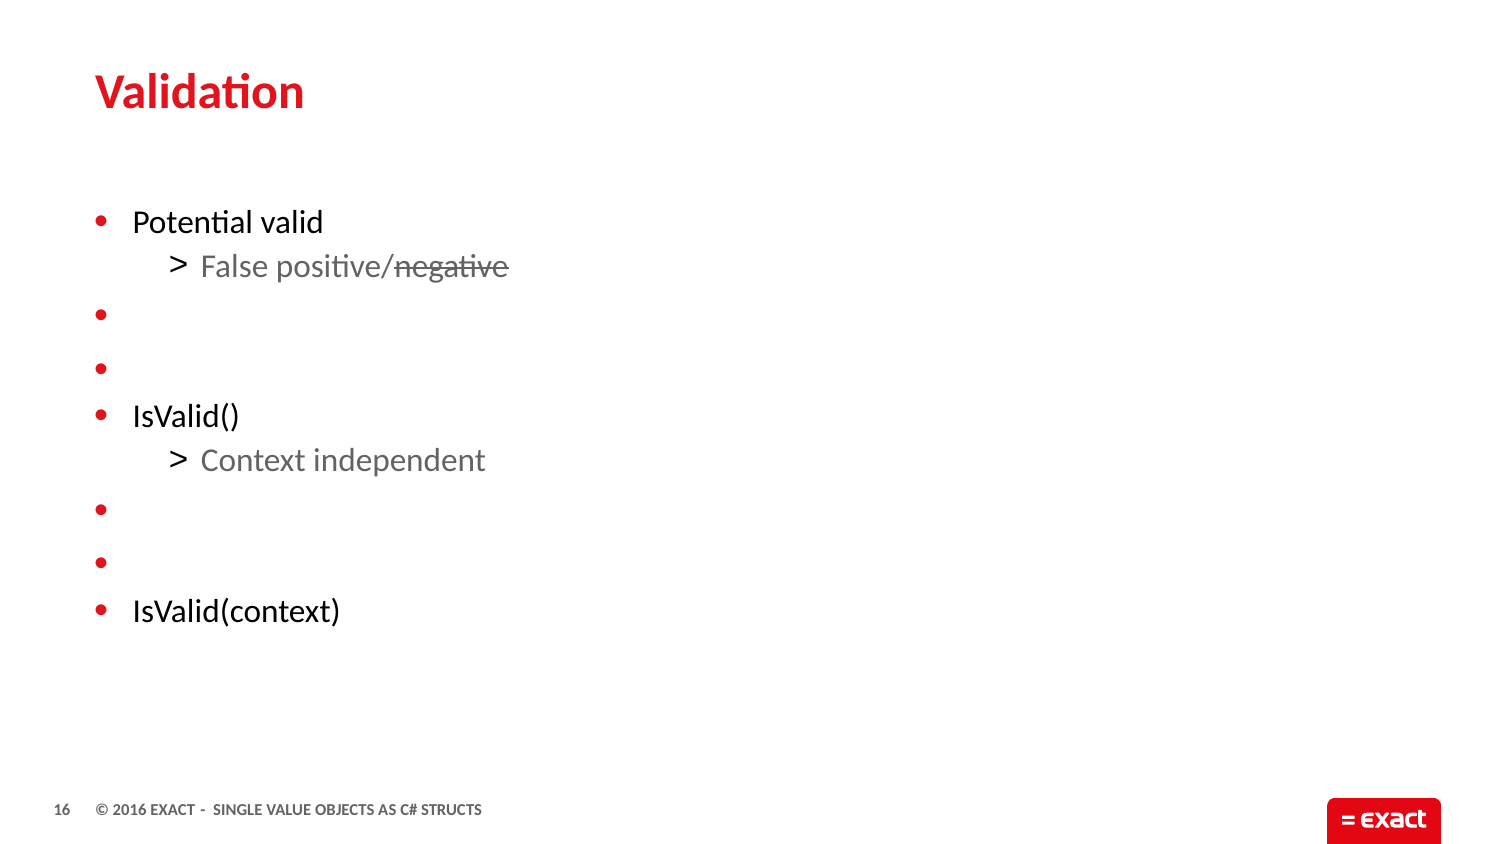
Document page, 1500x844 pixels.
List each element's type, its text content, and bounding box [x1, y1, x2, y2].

list Potential valid False positive/negative IsValid() Context independent IsValid(context) [79, 196, 1421, 754]
title Validation [79, 62, 1421, 128]
text_box [38, 786, 96, 832]
text_box - Single Value Objects as C# structs [185, 786, 826, 832]
